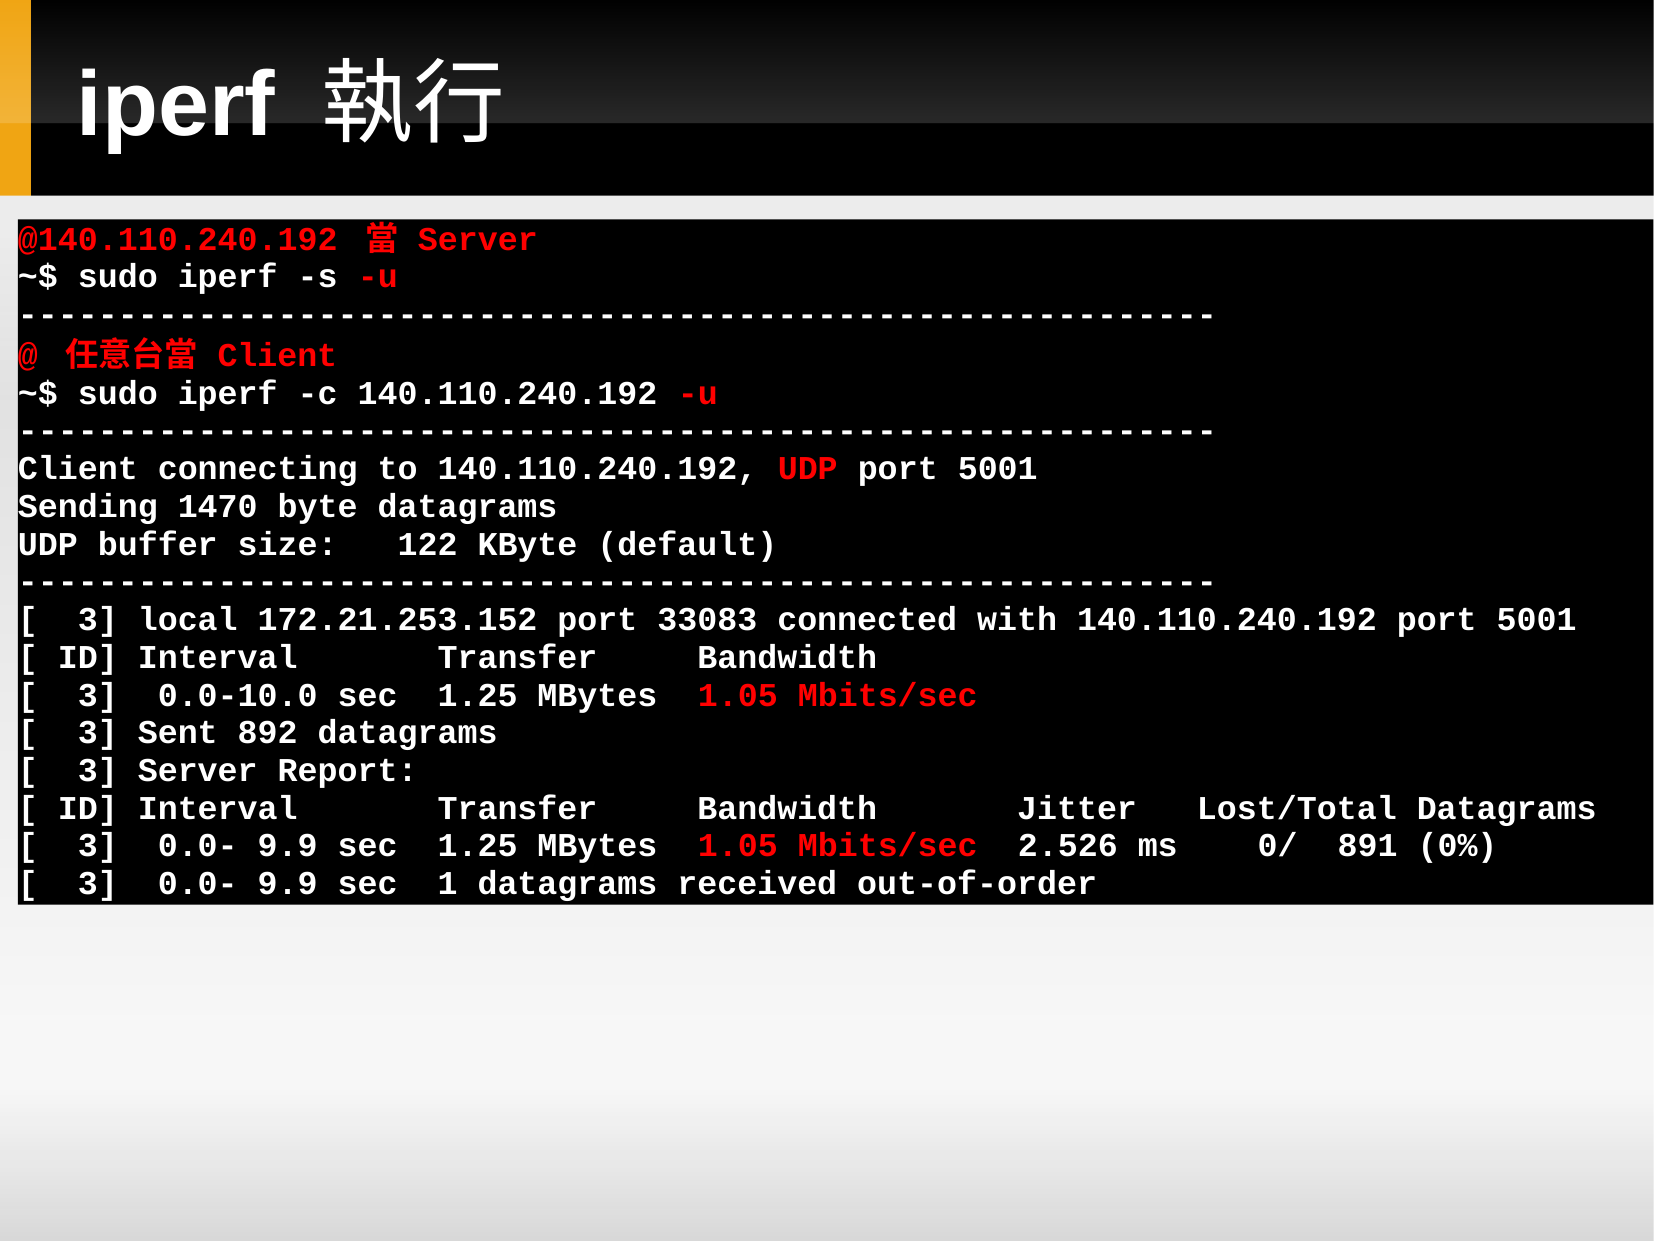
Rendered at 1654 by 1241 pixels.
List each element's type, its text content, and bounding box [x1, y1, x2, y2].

picture [0, 0, 1654, 1241]
list @140.110.240.192 當 Server ~$ sudo iperf -s -u ------------------------------------------------------------ @ 任意台當 Client ~$ sudo iperf -c 140.110.240.192 -u ------------------------------------------------------------ Client connecting to 140.110.240.192, UDP port 5001 Sending 1470 byte datagrams UDP buffer size: 122 KByte (default) ------------------------------------------------------------ [ 3] local 172.21.253.152 port 33083 connected with 140.110.240.192 port 5001 [ ID] Interval Transfer Bandwidth [ 3] 0.0-10.0 sec 1.25 MBytes 1.05 Mbits/sec [ 3] Sent 892 datagrams [ 3] Server Report: [ ID] Interval Transfer Bandwidth Jitter Lost/Total Datagrams [ 3] 0.0- 9.9 sec 1.25 MBytes 1.05 Mbits/sec 2.526 ms 0/ 891 (0%) [ 3] 0.0- 9.9 sec 1 datagrams received out-of-order [17, 219, 1654, 905]
title iperf 執行 [76, 0, 1565, 208]
